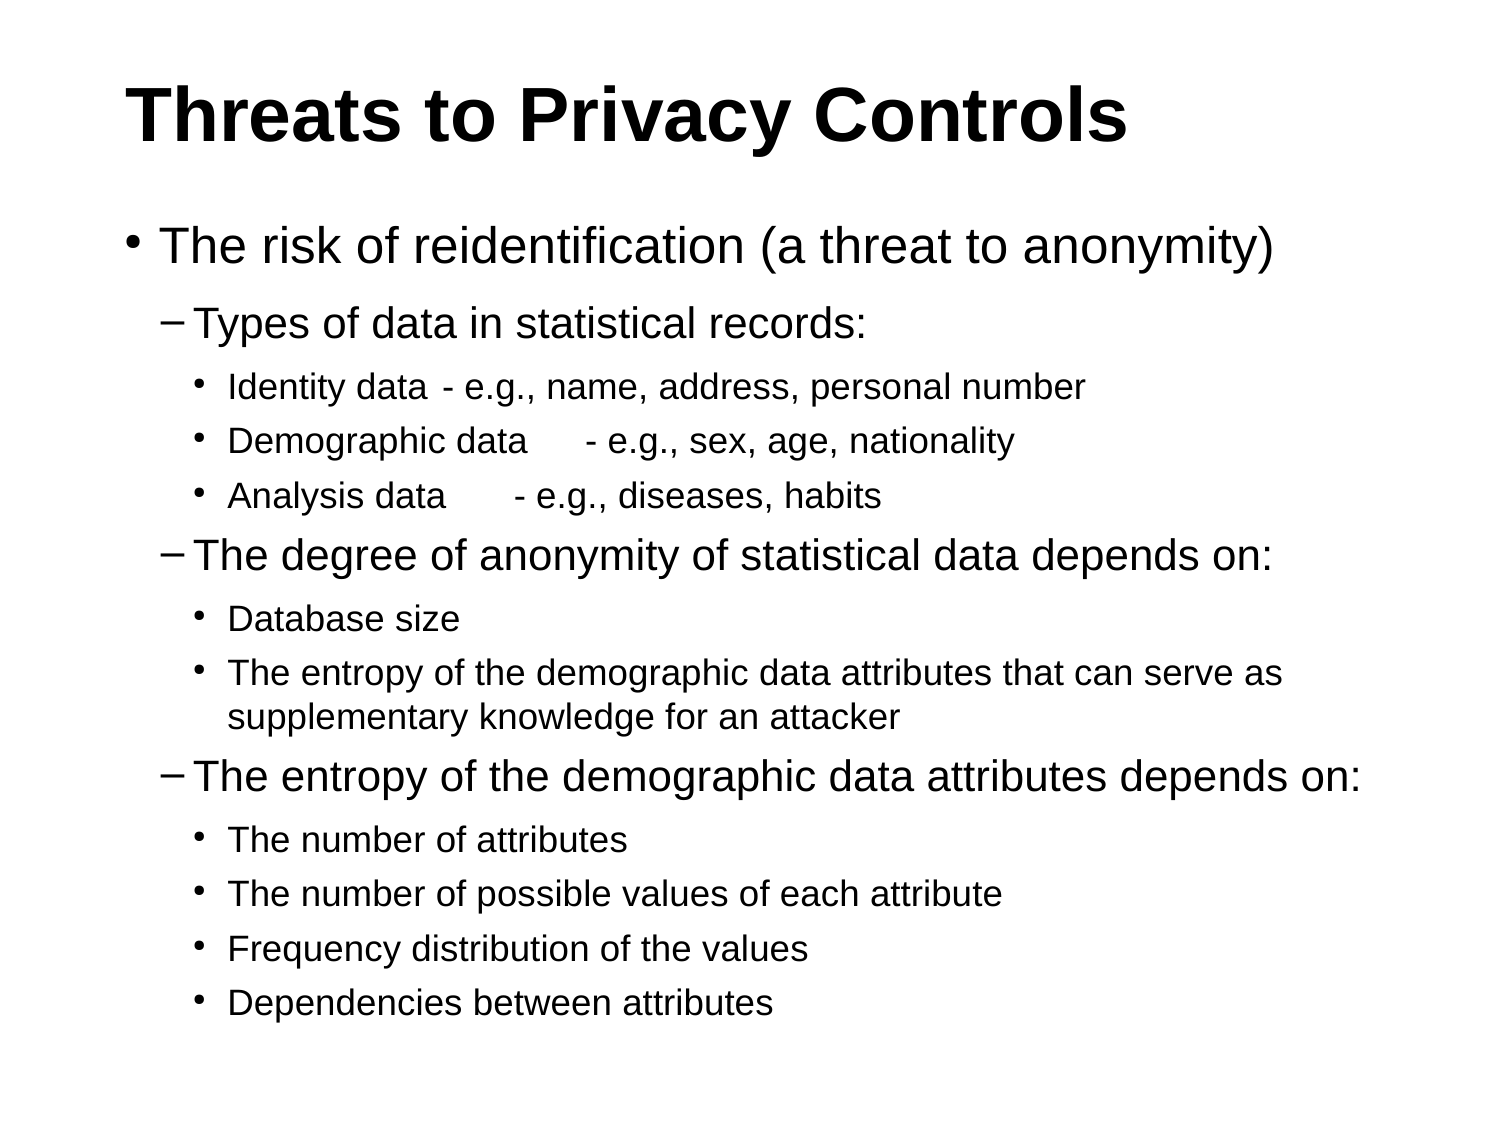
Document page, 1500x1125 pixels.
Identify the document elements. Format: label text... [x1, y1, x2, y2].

list The risk of reidentification (a threat to anonymity) Types of data in statistical records: Identity data - e.g., name, address, personal number Demographic data - e.g., sex, age, nationality Analysis data - e.g., diseases, habits The degree of anonymity of statistical data depends on: Database size The entropy of the demographic data attributes that can serve as supplementary knowledge for an attacker The entropy of the demographic data attributes depends on: The number of attributes The number of possible values of each attribute Frequency distribution of the values Dependencies between attributes [75, 204, 1395, 1075]
title Threats to Privacy Controls [75, 44, 1425, 177]
